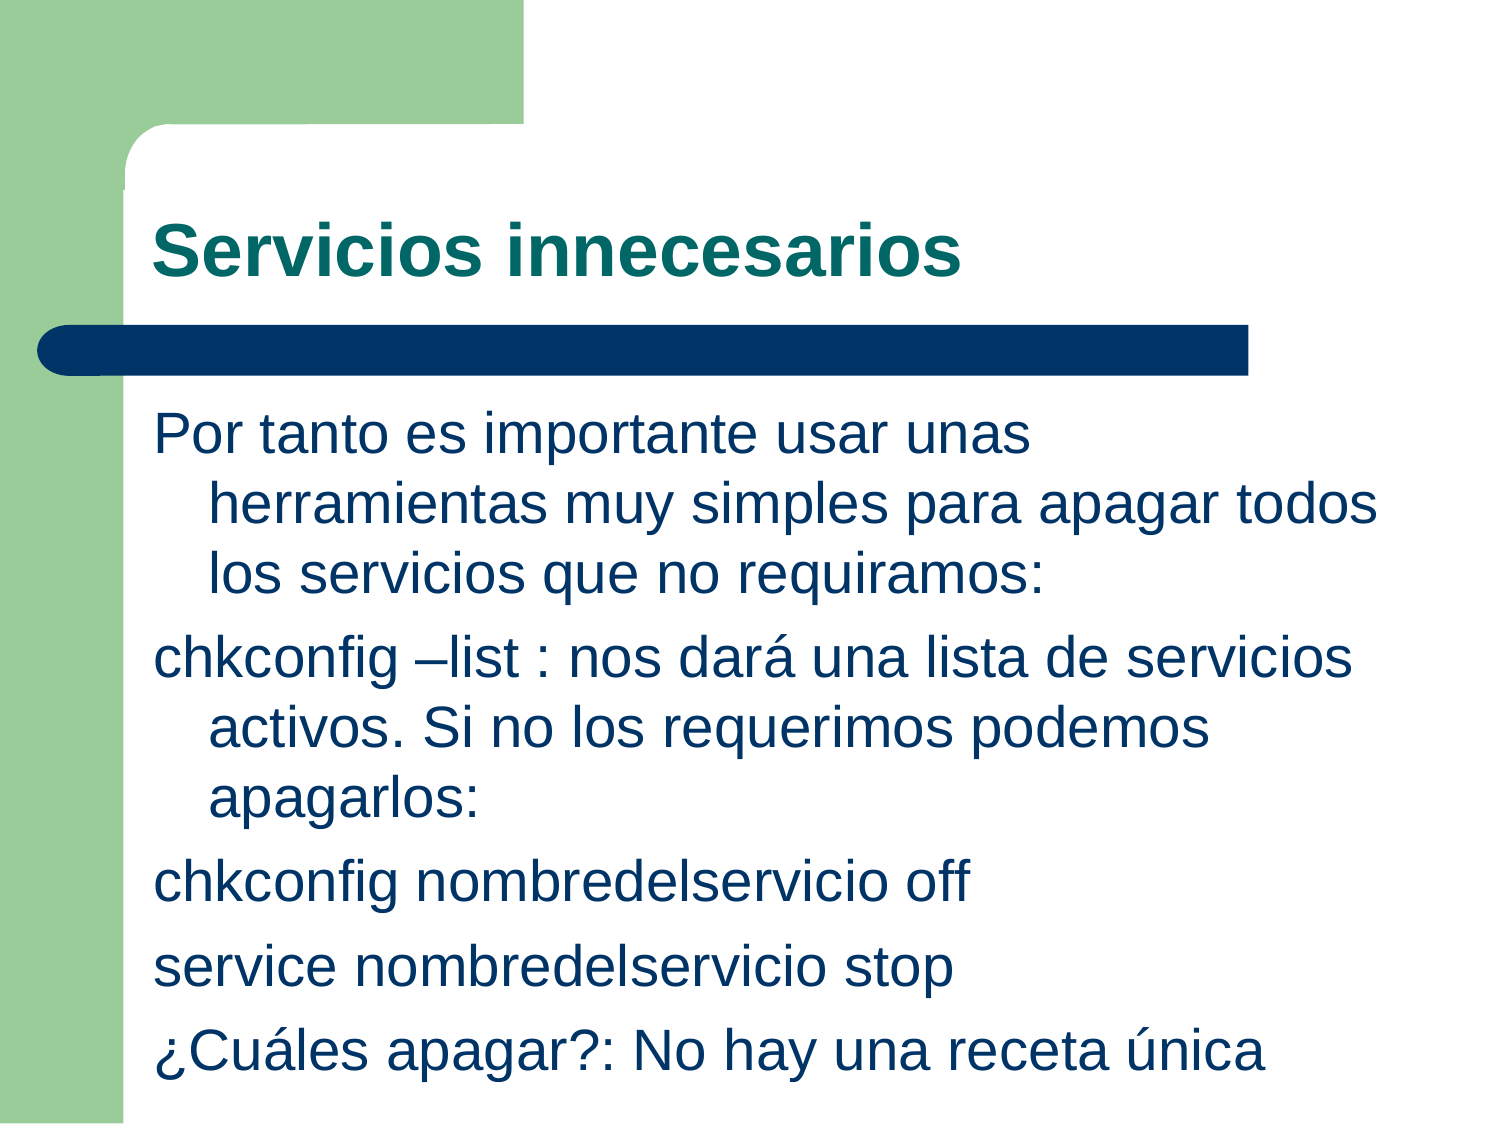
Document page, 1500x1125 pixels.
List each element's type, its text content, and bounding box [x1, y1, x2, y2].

list Por tanto es importante usar unas herramientas muy simples para apagar todos los servicios que no requiramos: chkconfig –list : nos dará una lista de servicios activos. Si no los requerimos podemos apagarlos: chkconfig nombredelservicio off service nombredelservicio stop ¿Cuáles apagar?: No hay una receta única [137, 387, 1399, 1125]
title Servicios innecesarios [136, 136, 1413, 300]
